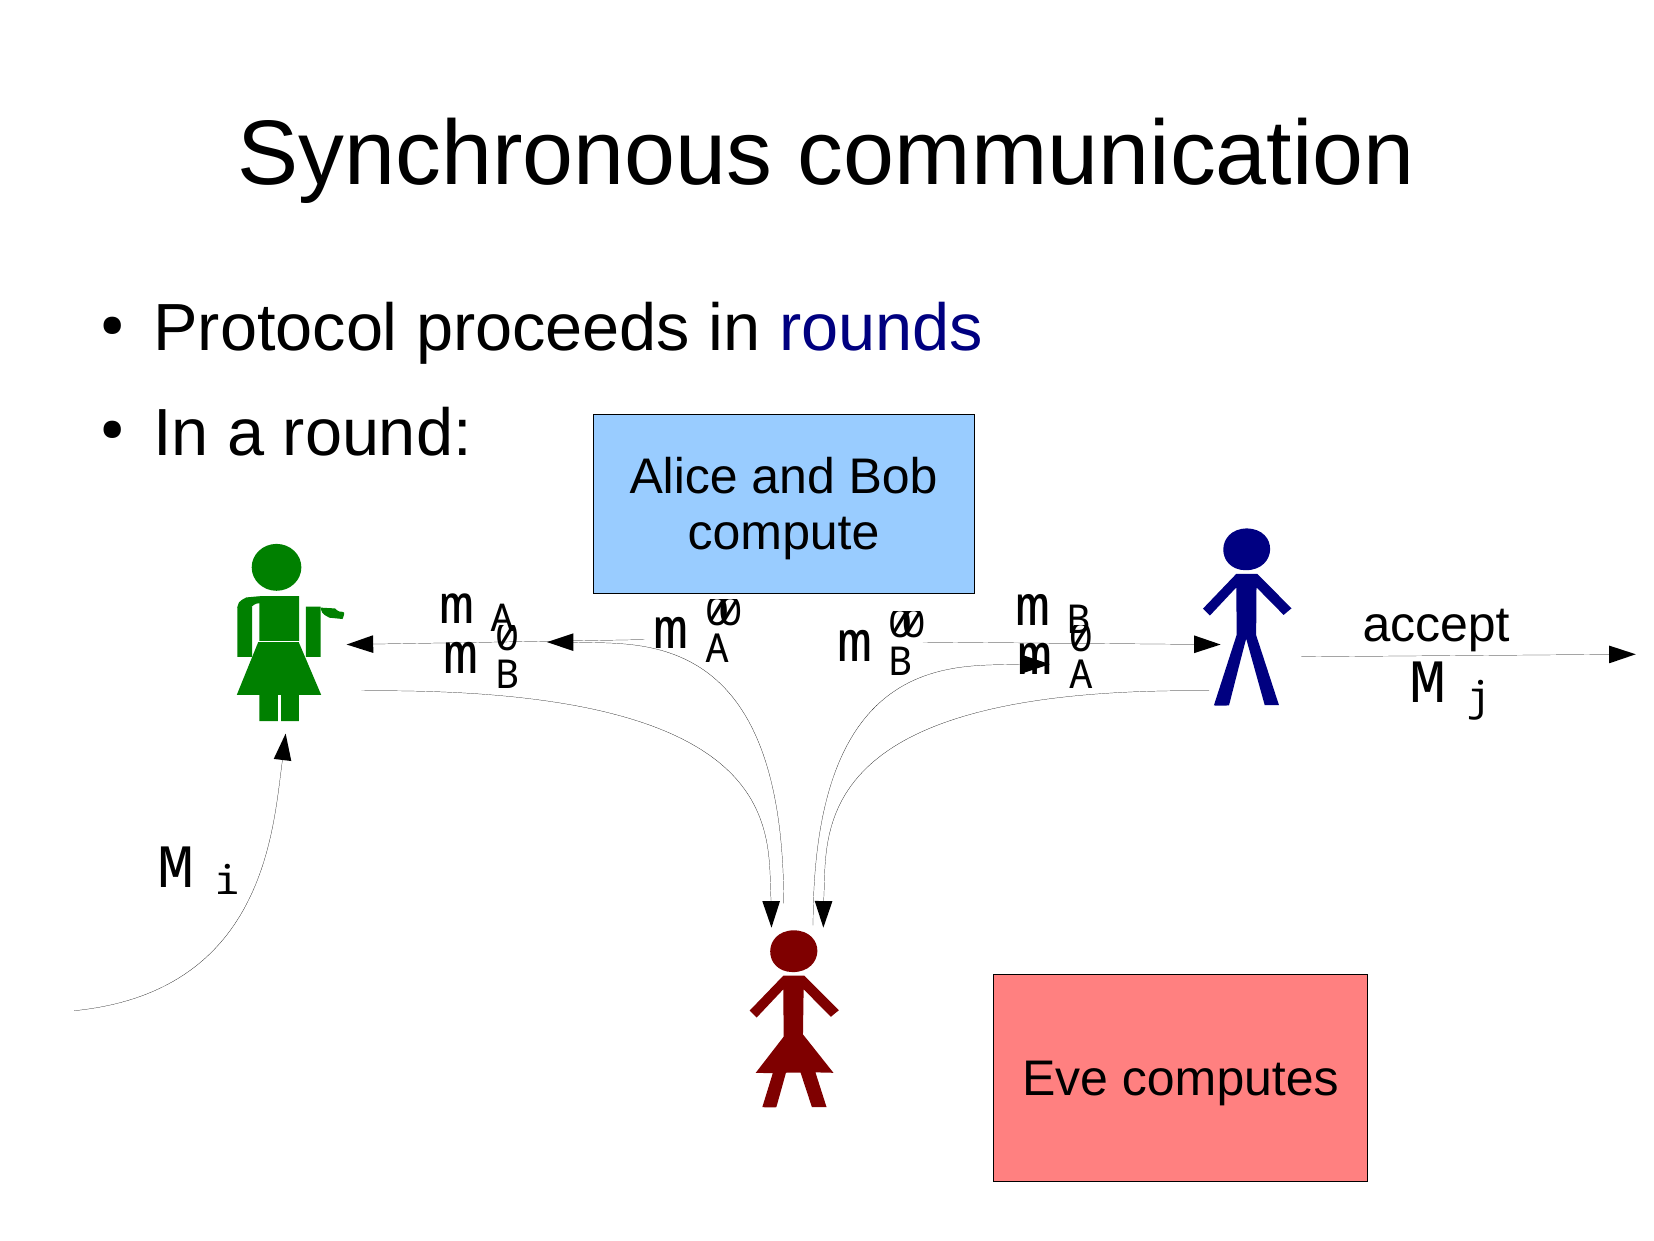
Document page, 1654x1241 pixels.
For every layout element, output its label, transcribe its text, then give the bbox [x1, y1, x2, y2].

picture [435, 593, 545, 694]
text_box accept [1347, 588, 1578, 659]
title Synchronous communication [82, 56, 1571, 250]
text_box [1223, 528, 1271, 571]
list Protocol proceeds in rounds In a round: [82, 290, 1571, 484]
picture [1011, 593, 1119, 694]
picture [832, 611, 938, 681]
text_box [770, 930, 818, 973]
picture [649, 599, 755, 669]
text_box [237, 596, 345, 722]
text_box [251, 543, 302, 591]
text_box Alice and Bob compute [593, 414, 975, 594]
text_box [749, 975, 839, 1108]
picture [154, 843, 242, 901]
picture [1406, 659, 1500, 722]
text_box Eve computes [993, 974, 1368, 1182]
text_box [1202, 573, 1292, 706]
